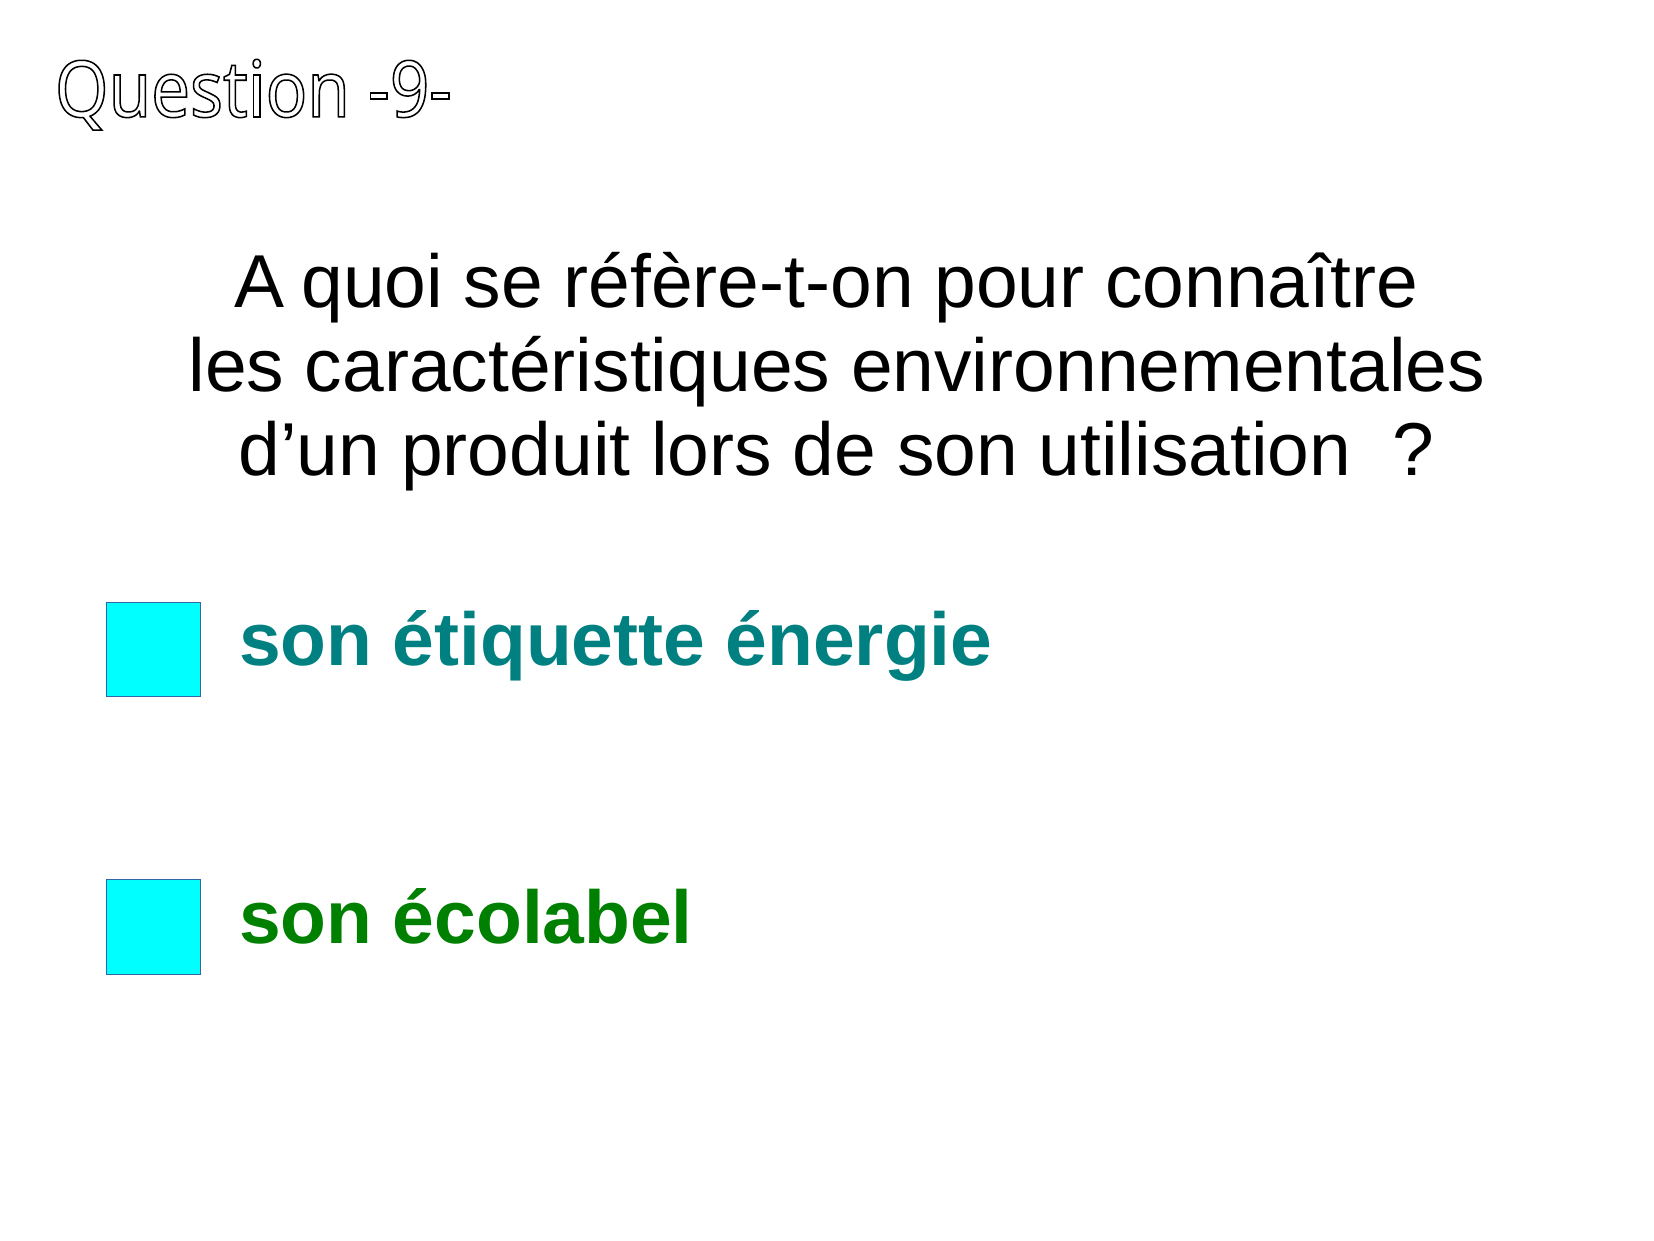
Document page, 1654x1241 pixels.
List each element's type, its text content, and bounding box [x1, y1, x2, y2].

title A quoi se réfère-t-on pour connaître les caractéristiques environnementales d’un produit lors de son utilisation ? [82, 239, 1571, 492]
text_box [106, 602, 201, 697]
text_box Question -9- [193, 74, 220, 118]
text_box Question -9- [269, 74, 304, 118]
text_box son écolabel [224, 868, 1642, 1162]
text_box Question -9- [253, 75, 260, 117]
text_box [106, 879, 201, 975]
text_box Question -9- [154, 74, 187, 118]
text_box Question -9- [393, 60, 426, 118]
text_box son étiquette énergie [224, 590, 1630, 804]
text_box Question -9- [224, 65, 247, 118]
text_box Question -9- [59, 60, 105, 131]
text_box Question -9- [114, 75, 146, 118]
text_box Question -9- [313, 74, 345, 117]
